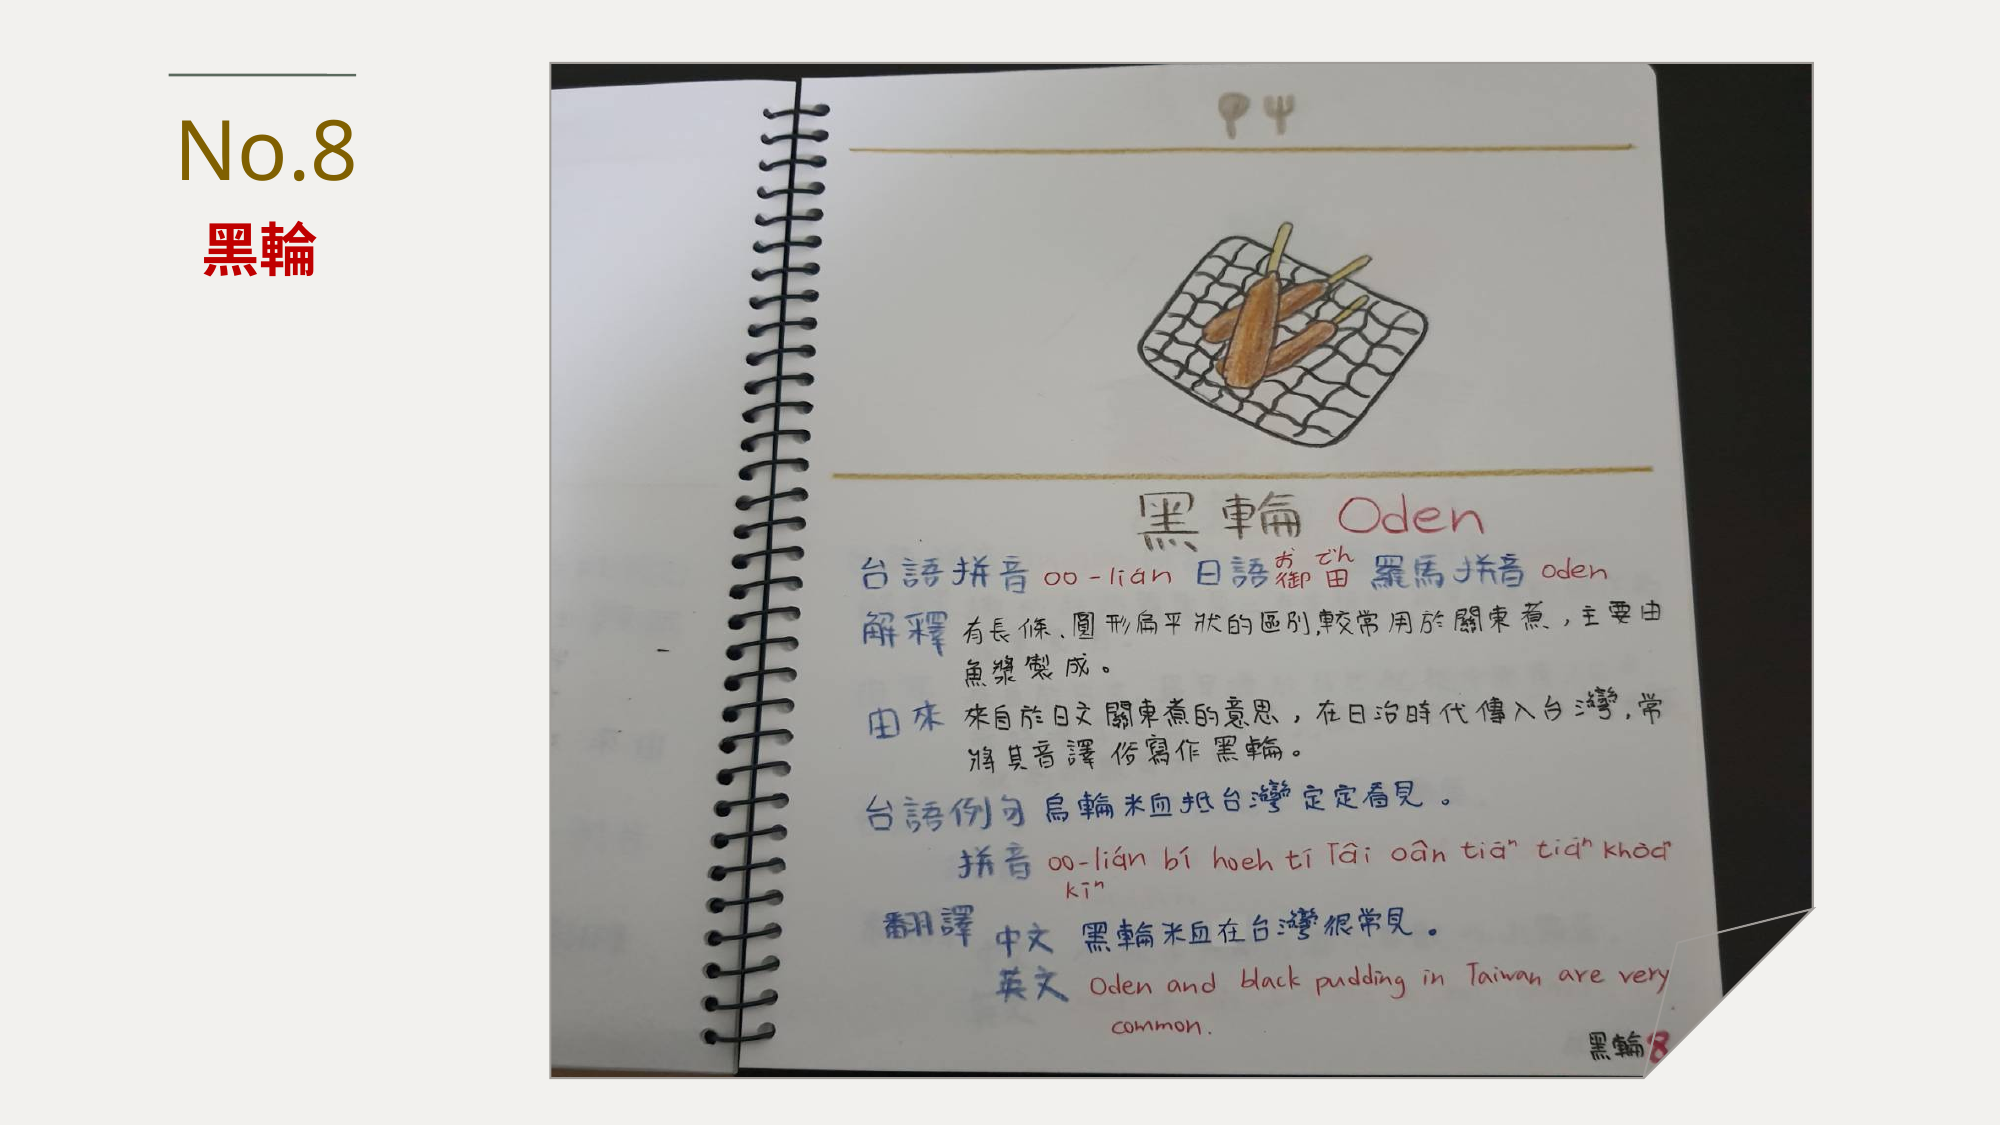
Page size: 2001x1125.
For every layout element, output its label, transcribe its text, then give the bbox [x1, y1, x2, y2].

text_box 黑輪 [187, 206, 401, 291]
text_box No.8 [159, 90, 524, 205]
text_box [550, 62, 1813, 1079]
